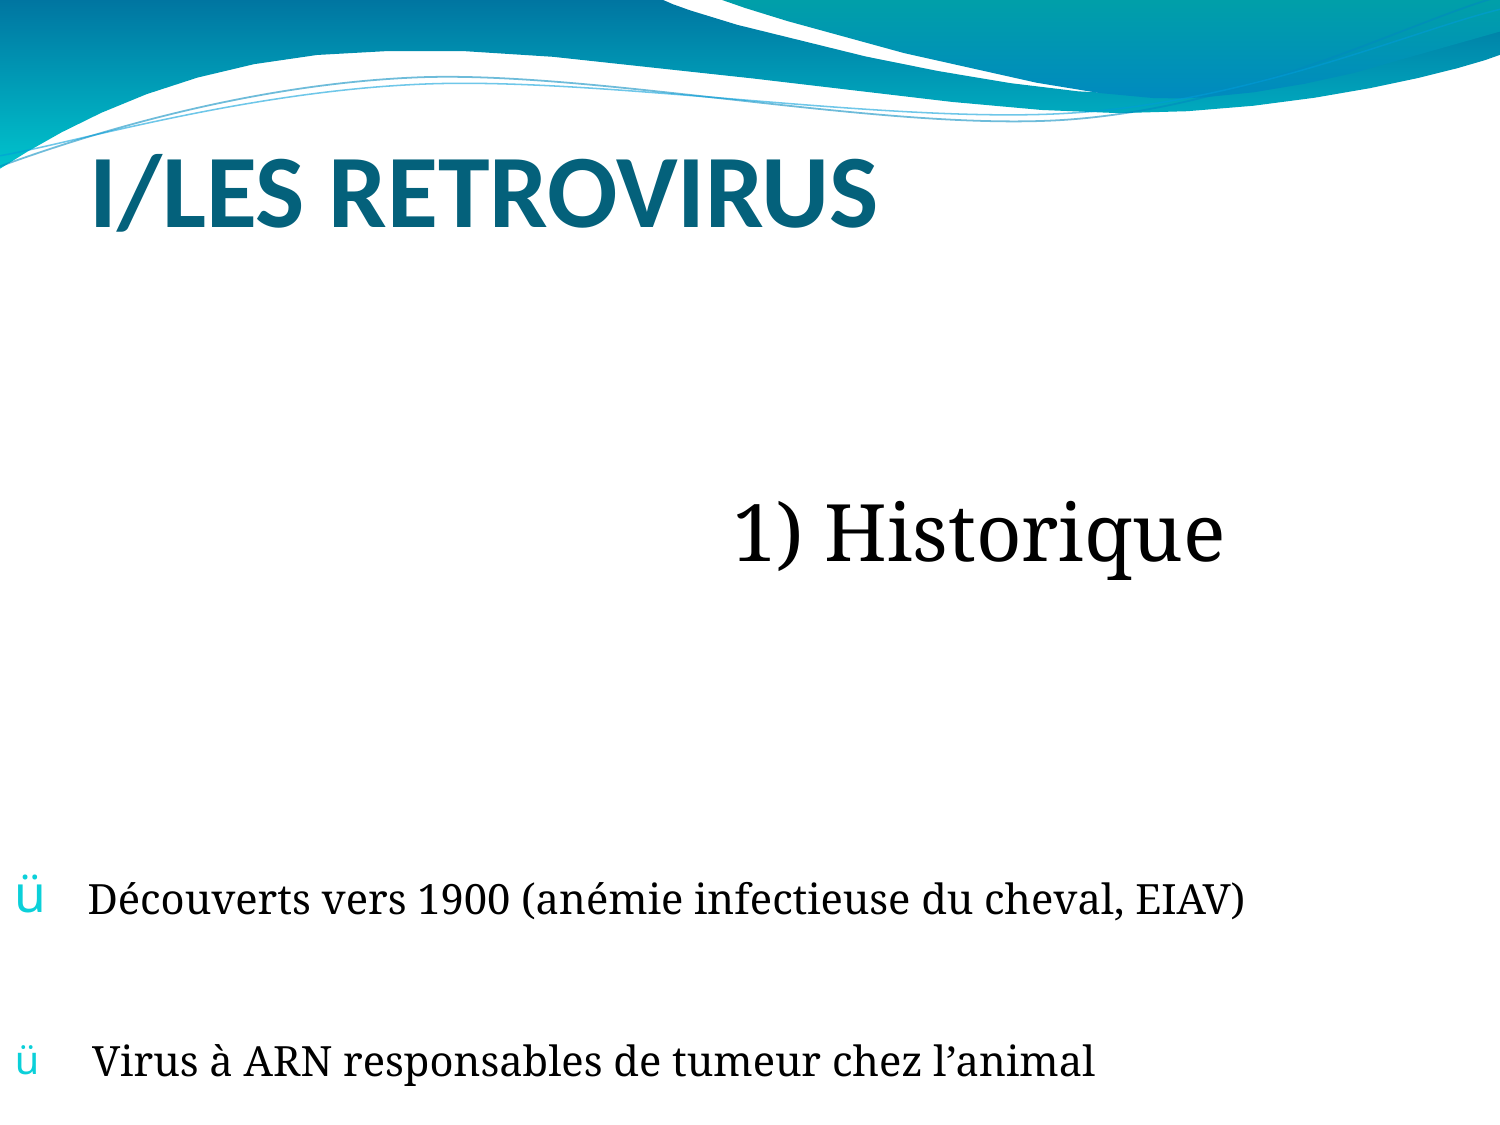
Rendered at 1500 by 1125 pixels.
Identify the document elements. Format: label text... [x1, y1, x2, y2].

list 1) Historique Découverts vers 1900 (anémie infectieuse du cheval, EIAV) Virus à ARN responsables de tumeur chez l’animal 1960-1970: la transcriptase inverse (D. Baltimore et H. Temin, prix Nobel) ARN Virus → ADN cellule → Provirus Rétro-transcriptase Intégrase Chez l’homme, HTLV (1980),HIV (1983) Thérapie Génique (1989) [0, 255, 1500, 1125]
title I/LES RETROVIRUS [75, 115, 1425, 255]
